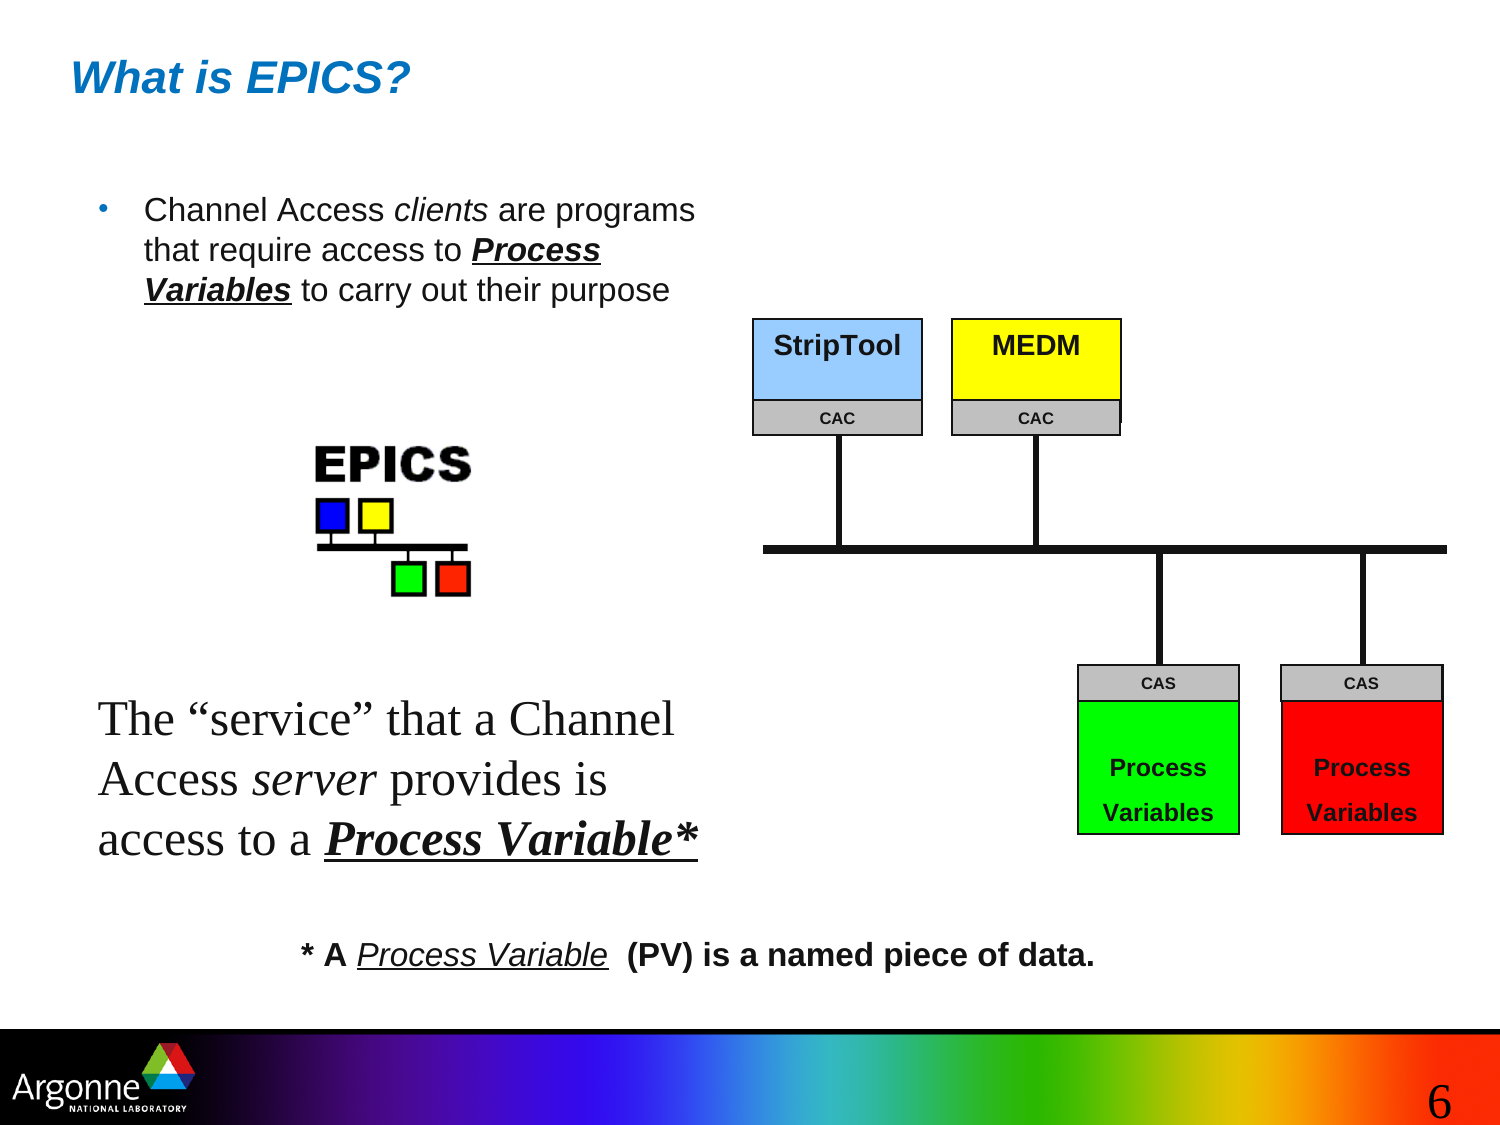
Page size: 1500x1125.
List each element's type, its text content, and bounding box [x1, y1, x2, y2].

text_box CAC [753, 399, 922, 436]
text_box The “service” that a Channel Access server provides is access to a Process Variable* [82, 678, 743, 874]
text_box * A Process Variable (PV) is a named piece of data. [286, 925, 1111, 981]
text_box Process Variables [1281, 664, 1443, 835]
title What is EPICS? [55, 54, 1361, 112]
text_box CAC [951, 399, 1121, 436]
text_box CAS [1078, 665, 1239, 701]
text_box MEDM [952, 318, 1121, 399]
picture [0, 1029, 1500, 1125]
picture [314, 443, 473, 602]
text_box StripTool [753, 318, 922, 399]
text_box CAS [1281, 665, 1442, 701]
list Channel Access clients are programs that require access to Process Variables to carry out their purpose [82, 180, 743, 320]
text_box Process Variables [1078, 701, 1239, 835]
